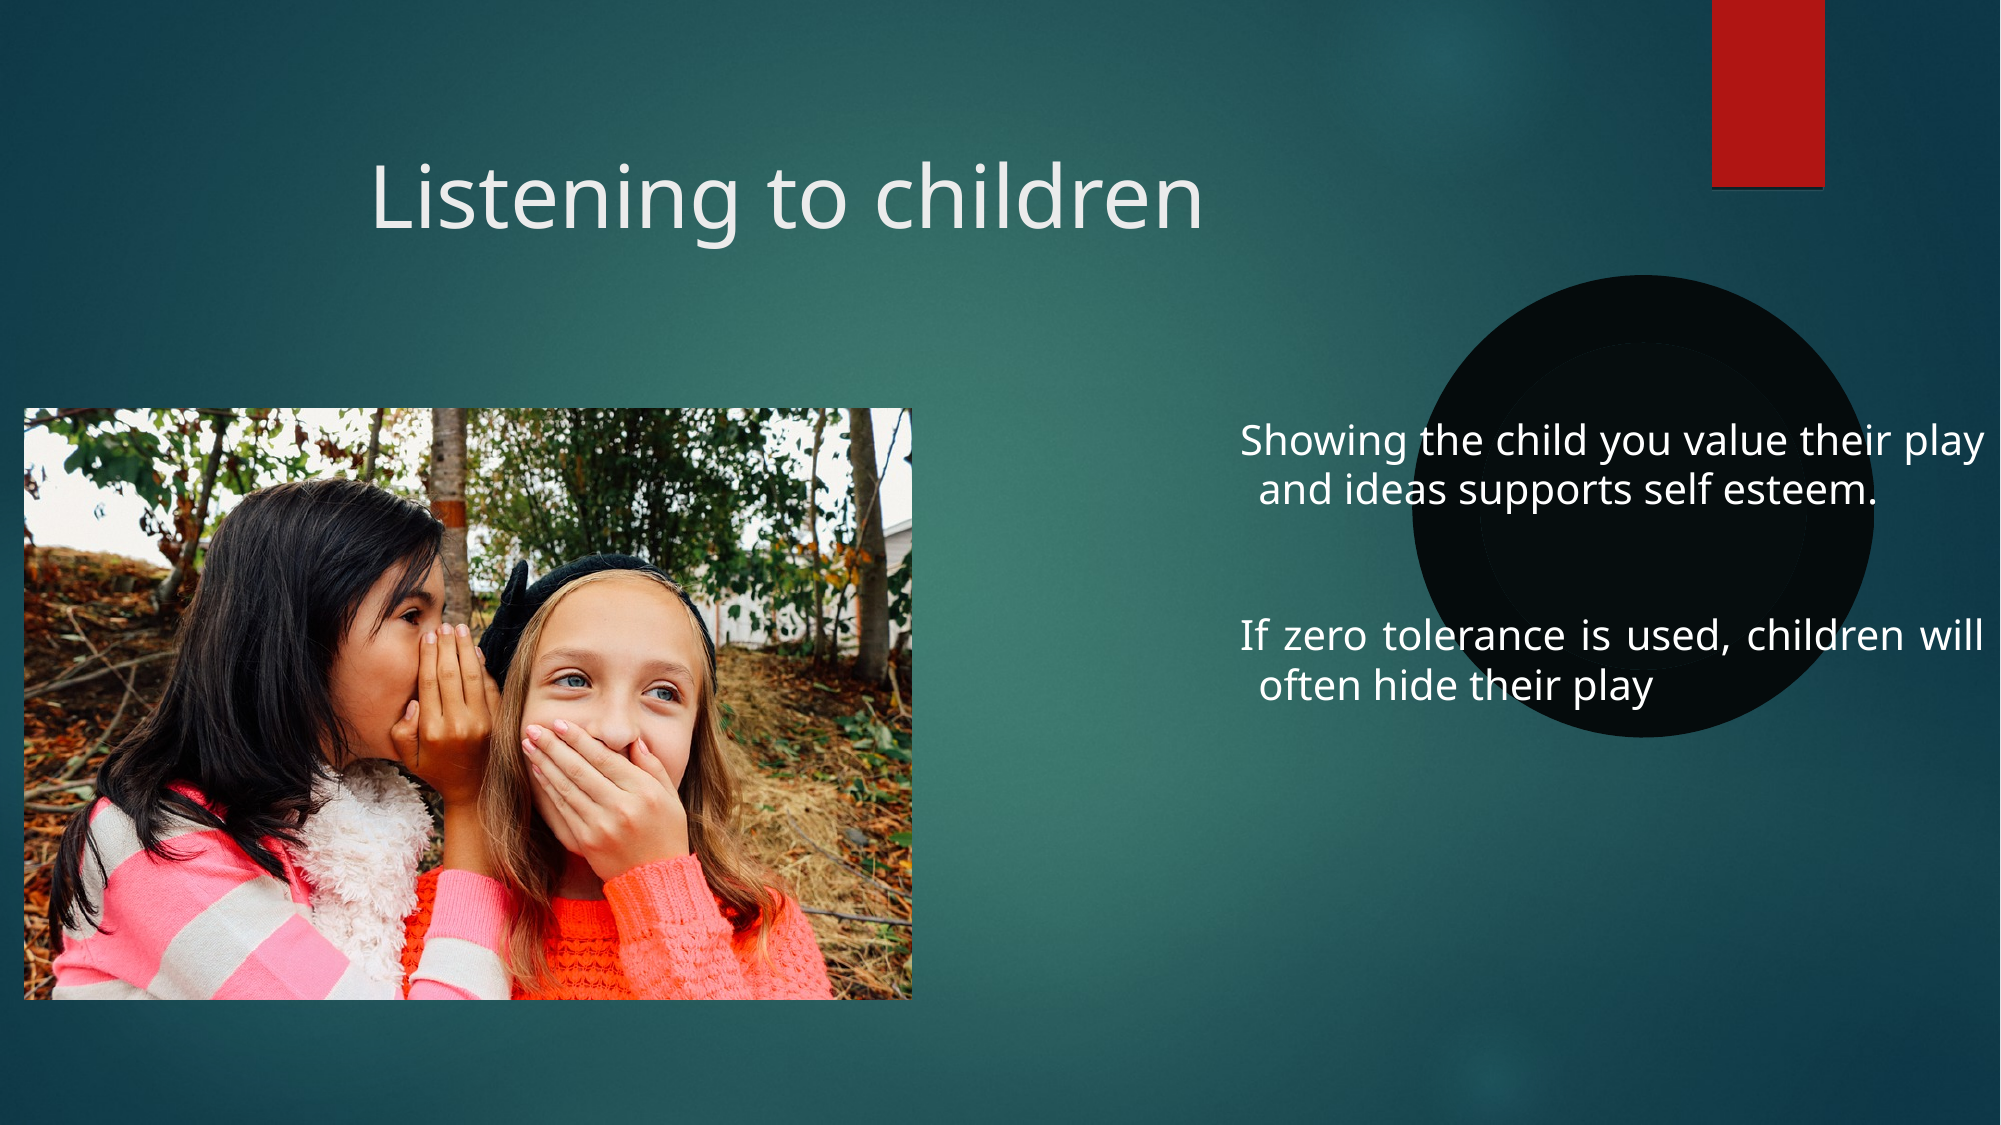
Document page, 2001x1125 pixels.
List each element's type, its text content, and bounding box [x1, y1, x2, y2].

picture [24, 408, 912, 1000]
title Listening to children [0, 63, 1576, 324]
list Showing the child you value their play and ideas supports self esteem. If zero tolerance is used, children will often hide their play [1149, 323, 2000, 1074]
